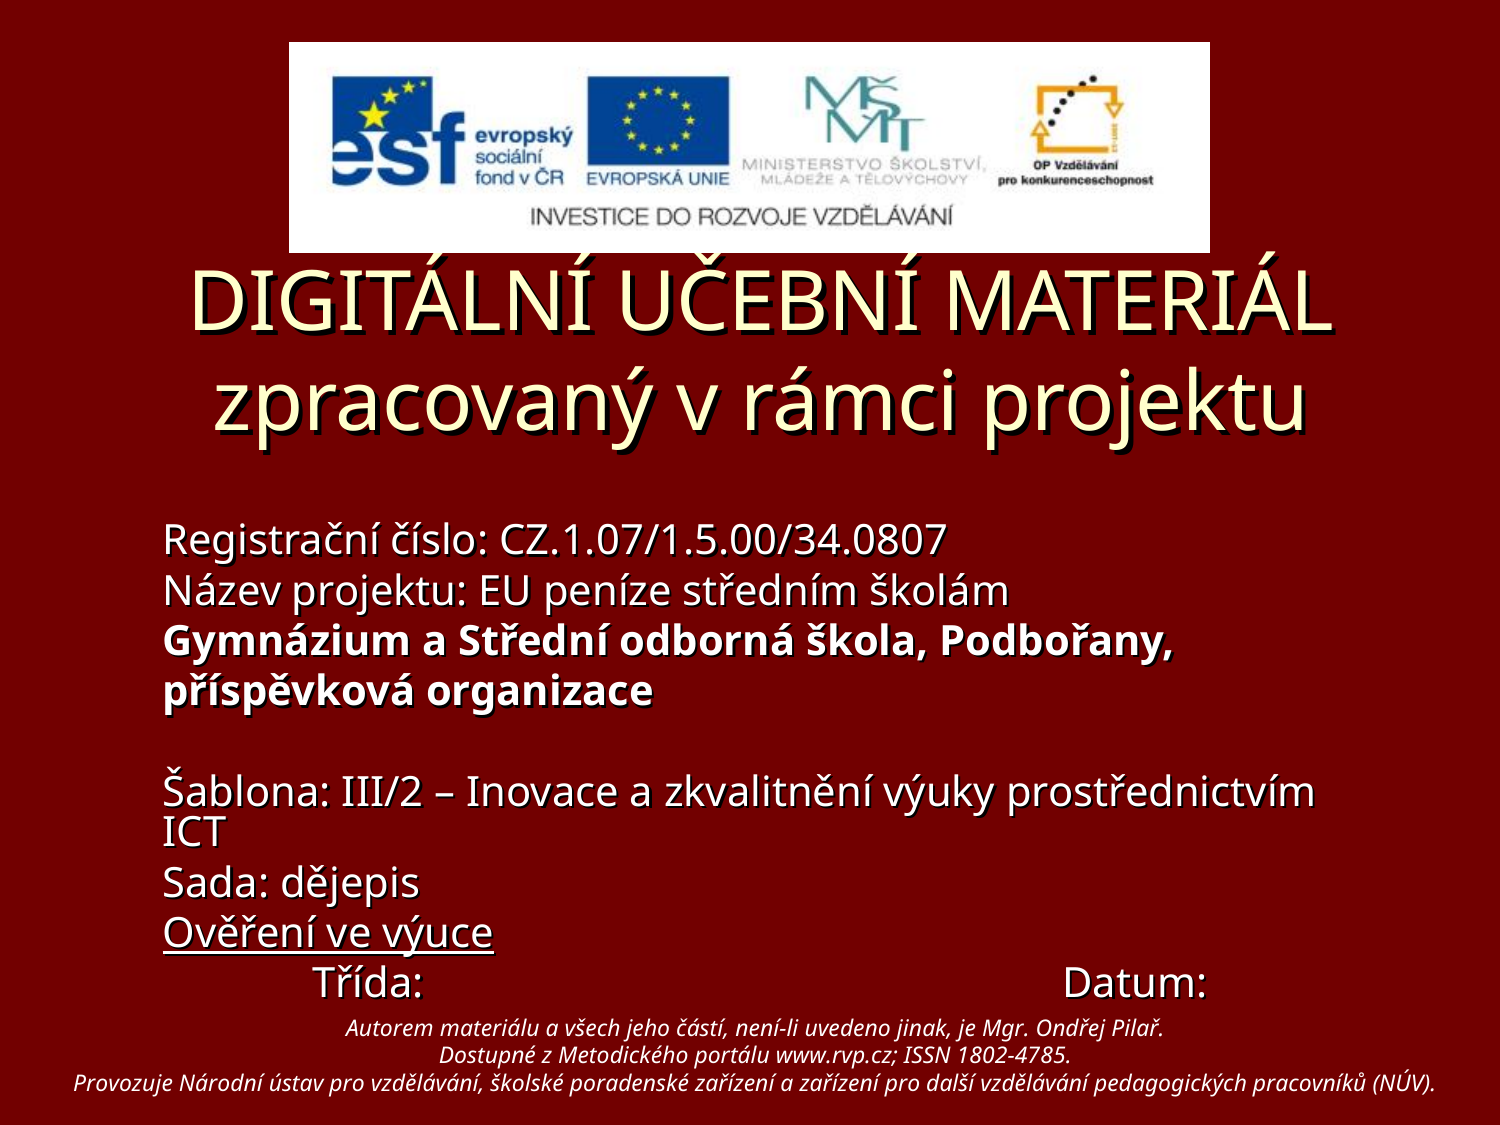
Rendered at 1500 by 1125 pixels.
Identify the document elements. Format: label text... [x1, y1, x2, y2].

text_box Autorem materiálu a všech jeho částí, není-li uvedeno jinak, je Mgr. Ondřej Pilař. Dostupné z Metodického portálu www.rvp.cz; ISSN 1802-4785. Provozuje Národní ústav pro vzdělávání, školské poradenské zařízení a zařízení pro další vzdělávání pedagogických pracovníků (NÚV). [41, 1005, 1471, 1104]
picture [289, 42, 1210, 253]
title DIGITÁLNÍ UČEBNÍ MATERIÁL zpracovaný v rámci projektu [159, 239, 1364, 455]
text_box Registrační číslo: CZ.1.07/1.5.00/34.0807 Název projektu: EU peníze středním školám Gymnázium a Střední odborná škola, Podbořany, příspěvková organizace Šablona: III/2 – Inovace a zkvalitnění výuky prostřednictvím ICT Sada: dějepis Ověření ve výuce Třída: Datum: [147, 515, 1376, 1005]
